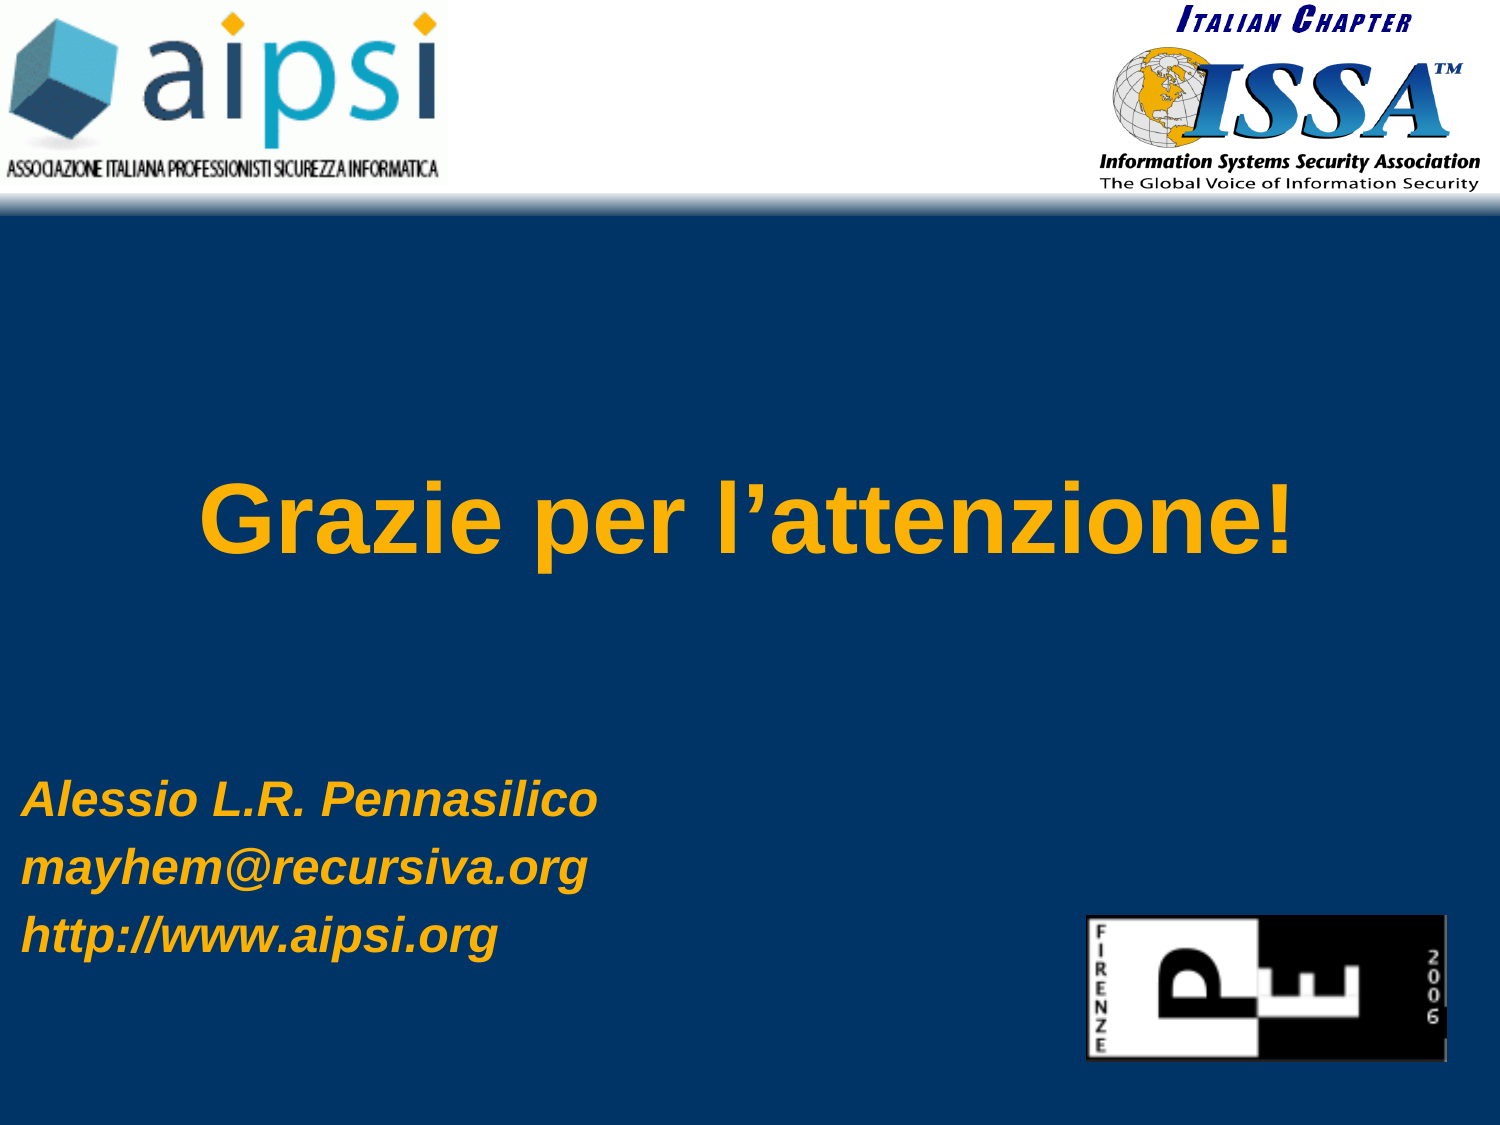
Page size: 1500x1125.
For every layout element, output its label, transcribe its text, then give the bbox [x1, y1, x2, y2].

picture [1080, 0, 1500, 193]
title Grazie per l’attenzione! [31, 296, 1465, 580]
subtitle Alessio L.R. Pennasilico mayhem@recursiva.org http://www.aipsi.org [20, 723, 746, 1012]
picture [1086, 915, 1447, 1062]
picture [0, 0, 448, 185]
